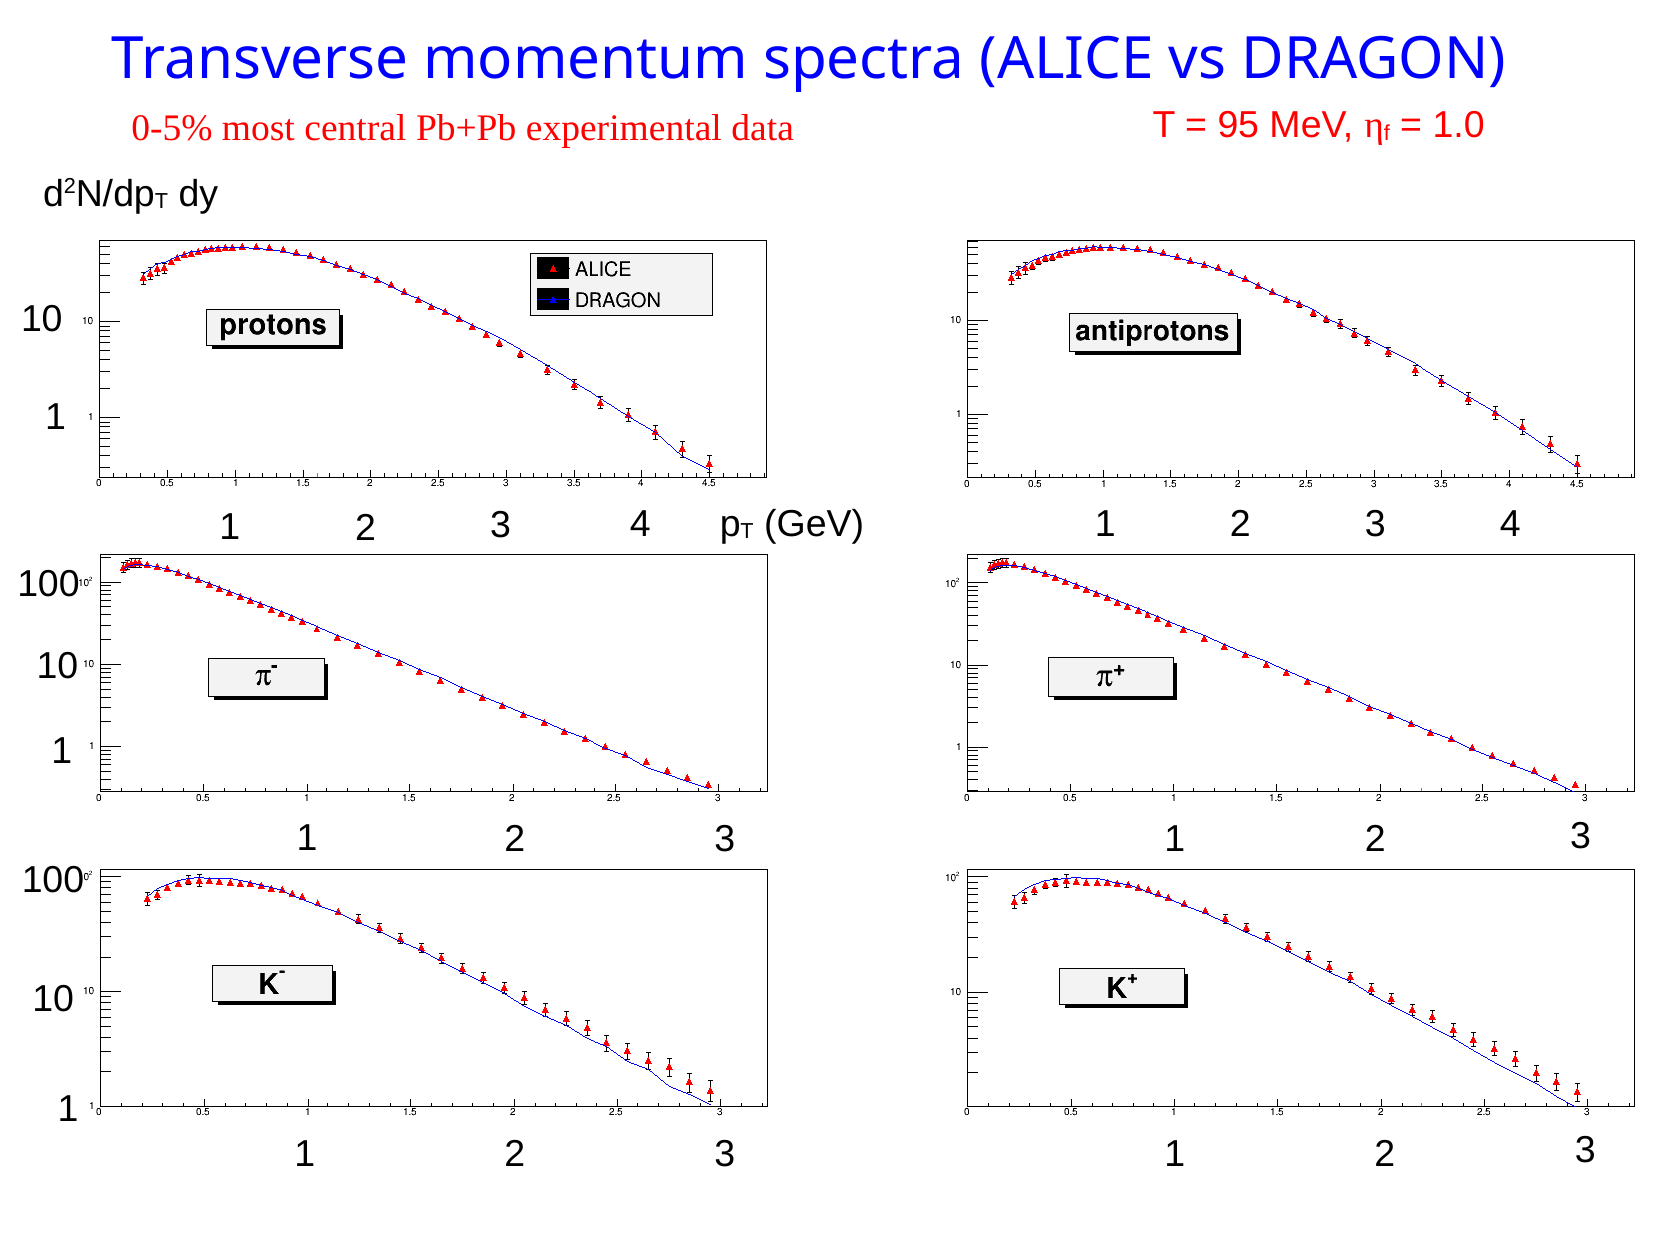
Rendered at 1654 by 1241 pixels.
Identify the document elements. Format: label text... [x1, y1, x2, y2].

text_box 1 [36, 722, 87, 779]
text_box 1 [42, 1080, 94, 1137]
text_box Transverse momentum spectra (ALICE vs DRAGON) [97, 8, 1543, 106]
text_box 3 [699, 1125, 751, 1182]
text_box 2 [1215, 495, 1266, 552]
text_box 3 [475, 496, 526, 554]
text_box 10 [17, 970, 89, 1028]
text_box d2N/dpT dy [28, 165, 233, 236]
text_box 1 [1149, 1125, 1201, 1182]
text_box 3 [1560, 1121, 1611, 1179]
text_box 100 [2, 555, 95, 612]
text_box 4 [615, 495, 666, 552]
picture [42, 216, 1654, 1138]
text_box 1 [281, 809, 333, 867]
text_box T = 95 MeV, ηf = 1.0 [1137, 95, 1501, 165]
text_box 3 [1350, 495, 1401, 552]
text_box 3 [699, 810, 751, 867]
text_box 1 [1149, 810, 1201, 867]
text_box 2 [1359, 1125, 1411, 1182]
text_box 1 [279, 1125, 331, 1182]
text_box 4 [1485, 495, 1536, 552]
text_box 10 [21, 636, 94, 694]
text_box 1 [1080, 495, 1131, 552]
text_box 100 [7, 850, 99, 908]
text_box pT (GeV) [705, 495, 879, 565]
text_box 1 [204, 498, 256, 556]
text_box 2 [489, 1125, 541, 1182]
text_box 2 [489, 810, 541, 867]
text_box 2 [340, 498, 391, 556]
text_box 2 [1350, 810, 1401, 867]
text_box 3 [1555, 807, 1606, 865]
text_box 10 [6, 289, 78, 347]
text_box 0-5% most central Pb+Pb experimental data [116, 99, 810, 157]
text_box 1 [30, 387, 81, 445]
